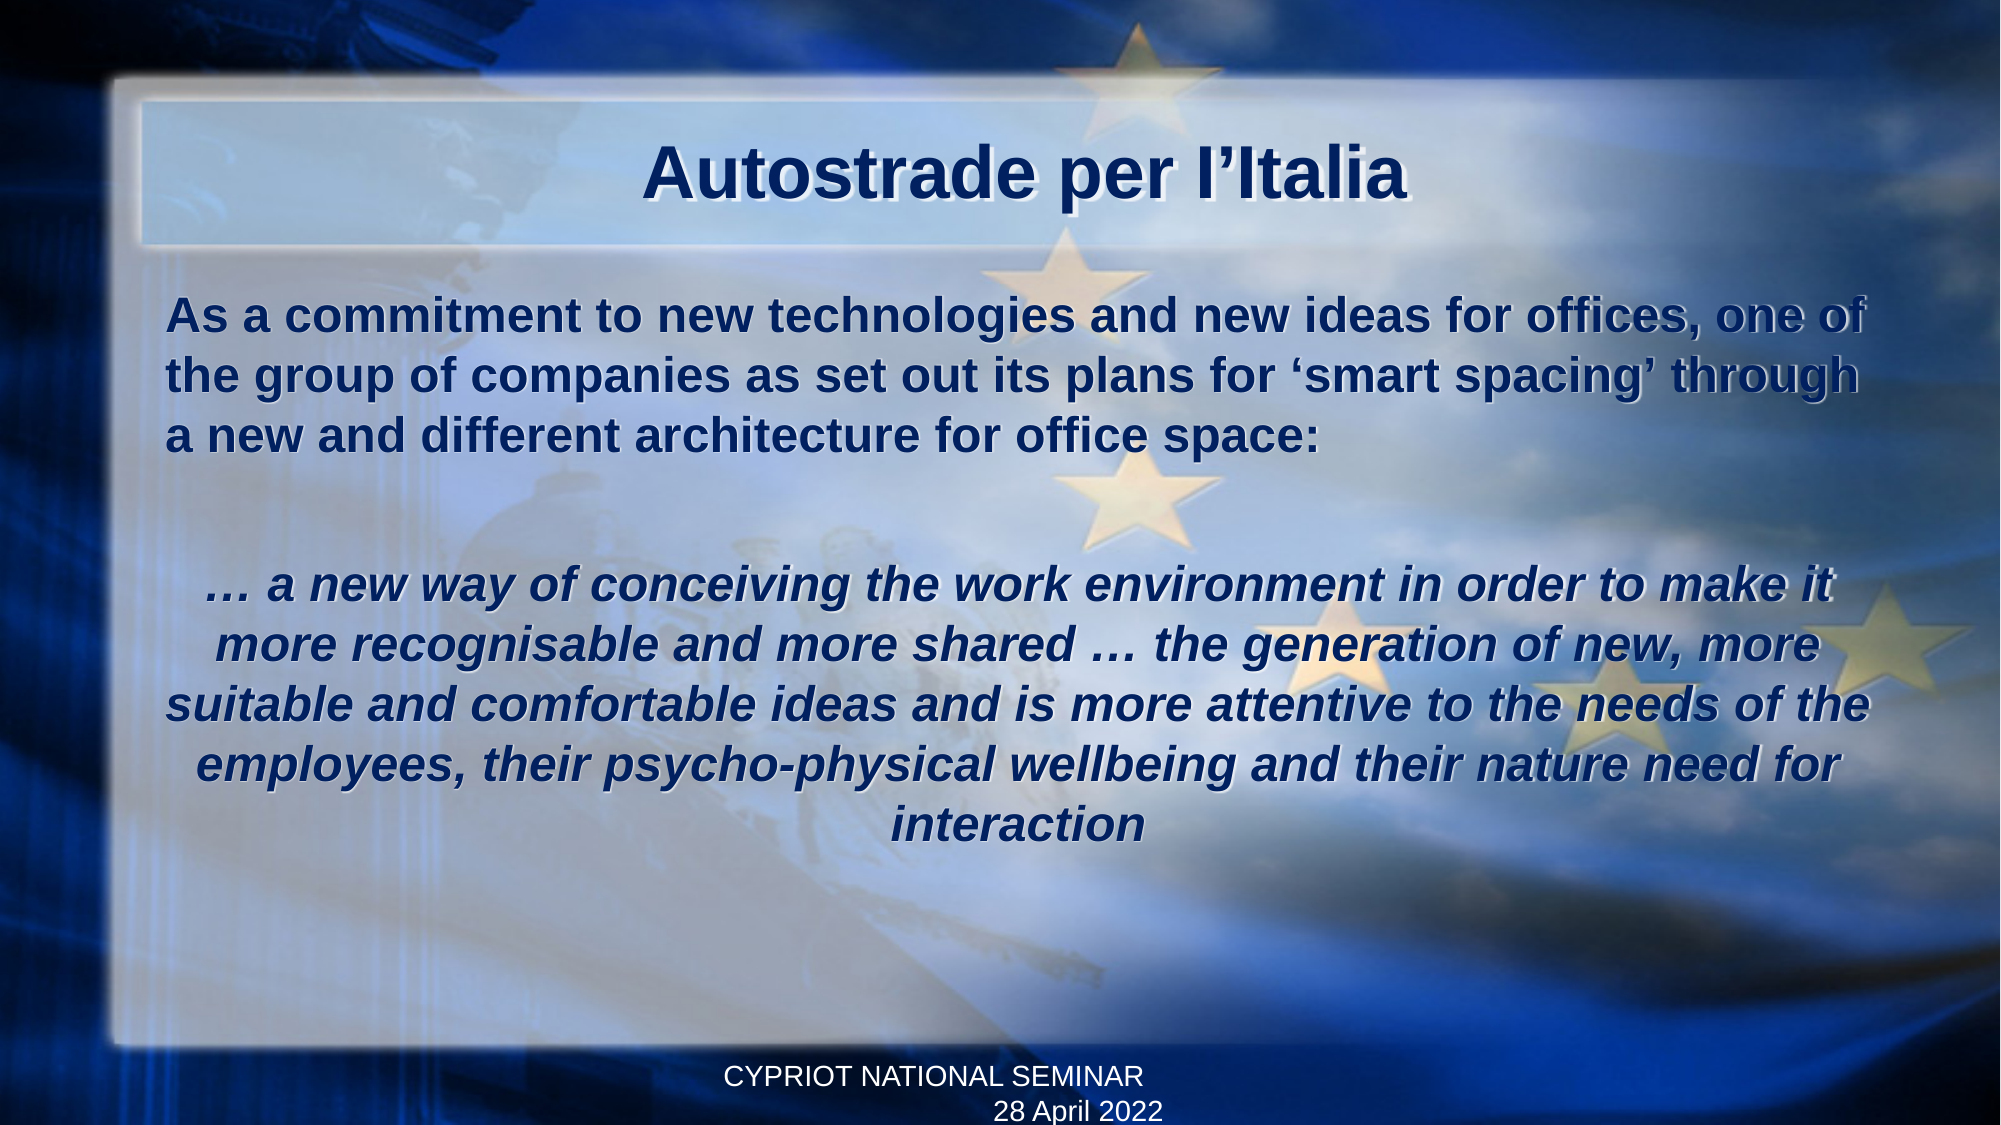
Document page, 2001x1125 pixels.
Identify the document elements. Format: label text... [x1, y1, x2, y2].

text_box CYPRIOT NATIONAL SEMINAR 28 April 2022 [708, 1050, 1342, 1125]
list As a commitment to new technologies and new ideas for offices, one of the group of companies as set out its plans for ‘smart spacing’ through a new and different architecture for office space: … a new way of conceiving the work environment in order to make it more recognisable and more shared … the generation of new, more suitable and comfortable ideas and is more attentive to the needs of the employees, their psycho-physical wellbeing and their nature need for interaction [150, 275, 1900, 1026]
title Autostrade per I’Italia [150, 87, 1900, 251]
